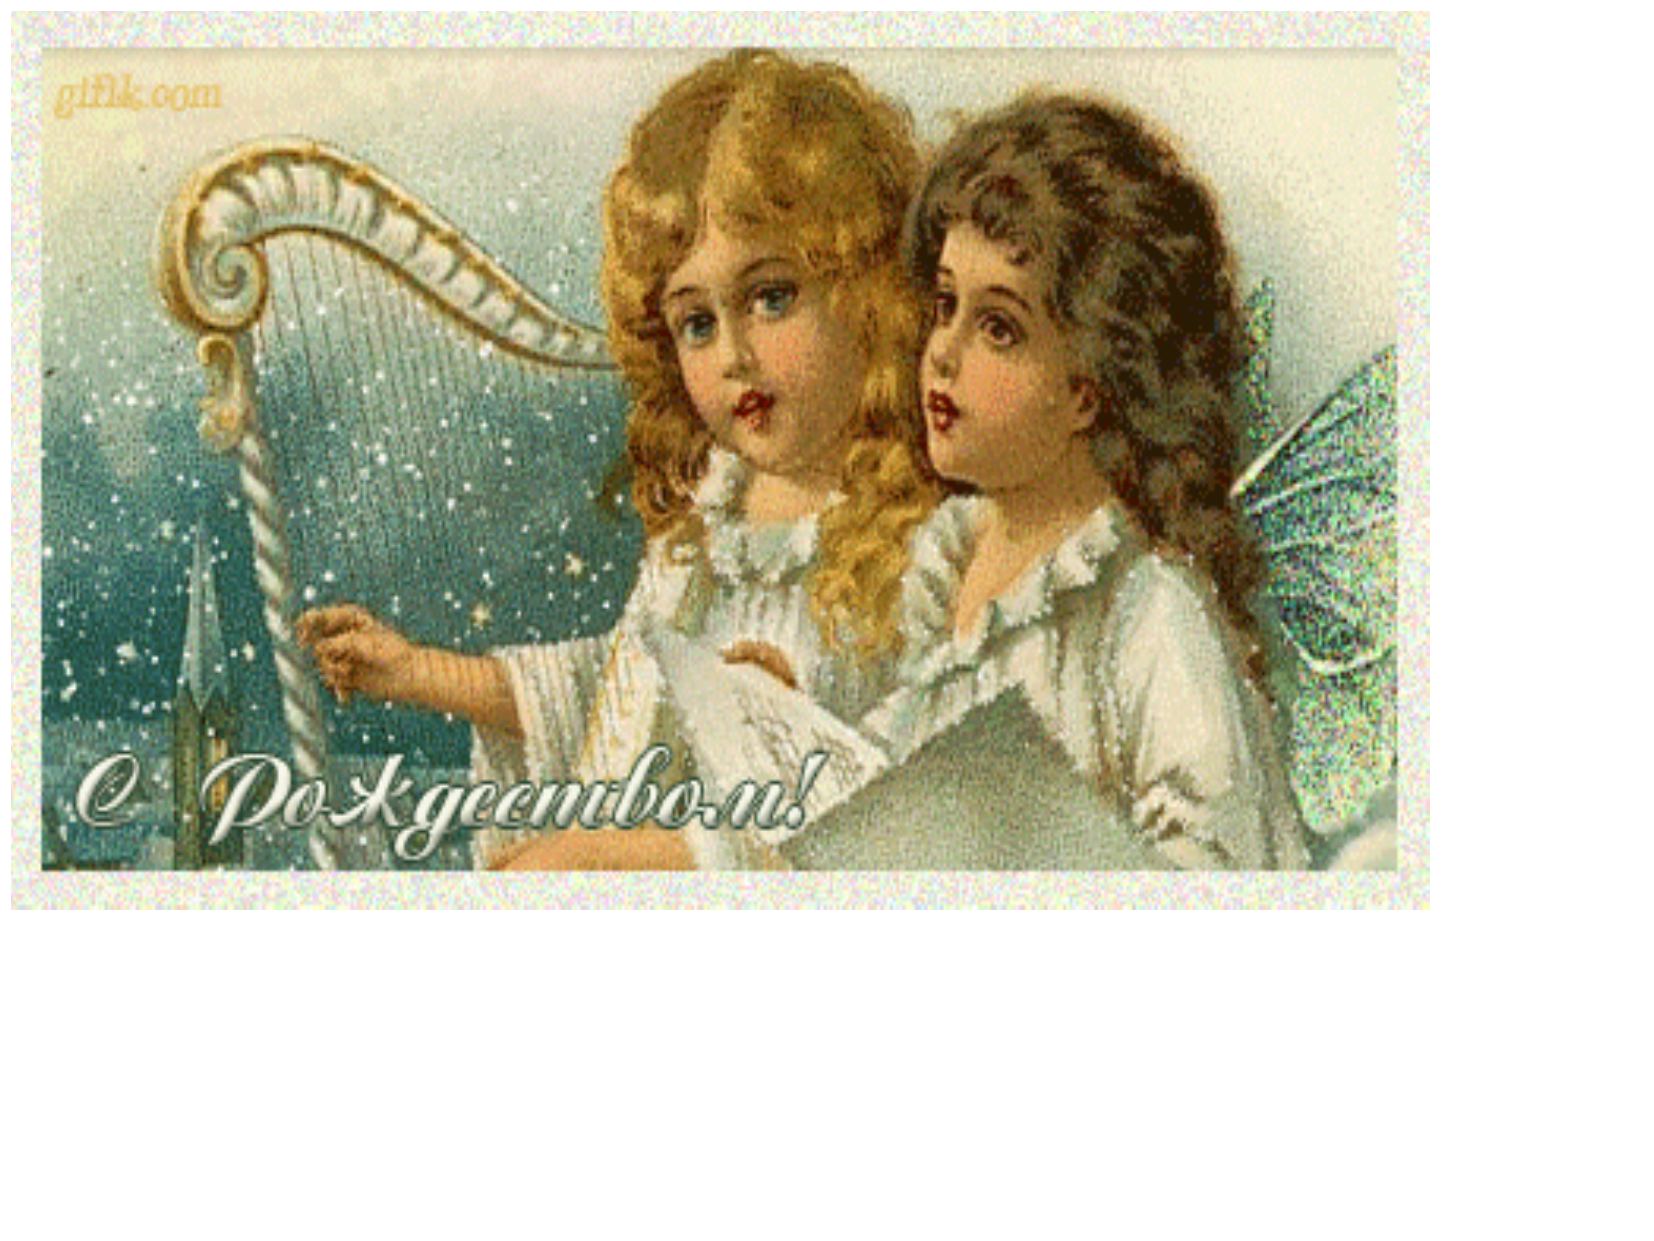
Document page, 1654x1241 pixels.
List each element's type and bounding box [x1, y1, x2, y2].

picture [11, 11, 1430, 910]
